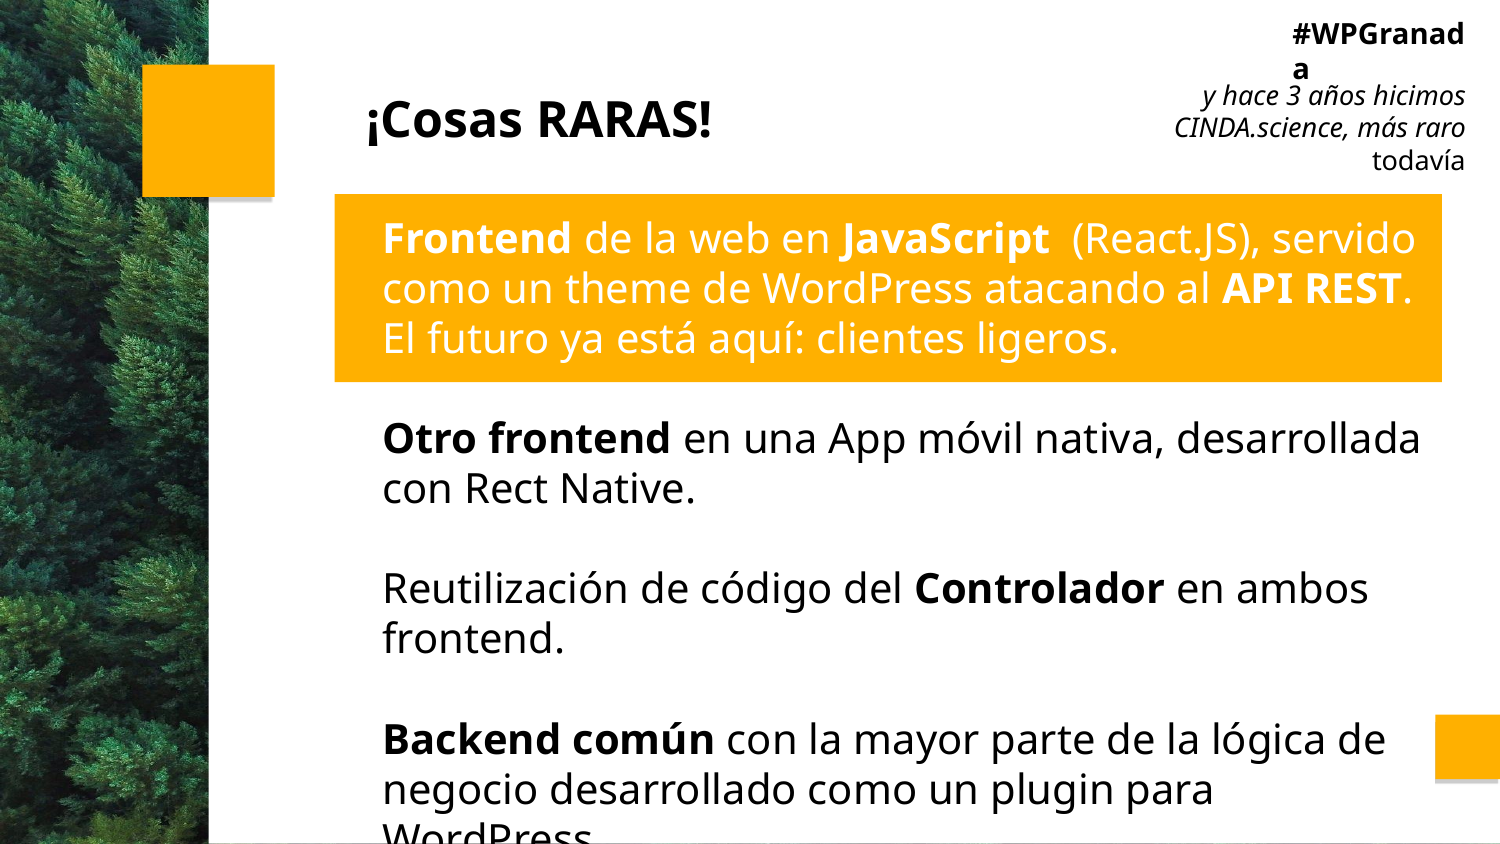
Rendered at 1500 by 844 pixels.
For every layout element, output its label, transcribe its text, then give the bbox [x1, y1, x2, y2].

text_box ¡Cosas RARAS! [351, 72, 995, 198]
picture [0, 0, 208, 844]
text_box Frontend de la web en JavaScript (React.JS), servido como un theme de WordPress atacando al API REST. El futuro ya está aquí: clientes ligeros. Otro frontend en una App móvil nativa, desarrollada con Rect Native. Reutilización de código del Controlador en ambos frontend. Backend común con la mayor parte de la lógica de negocio desarrollado como un plugin para WordPress. [367, 197, 1451, 766]
text_box [334, 194, 367, 383]
text_box y hace 3 años hicimos CINDA.science, más raro todavía [1130, 63, 1481, 188]
text_box #WPGranada [1277, 0, 1481, 54]
